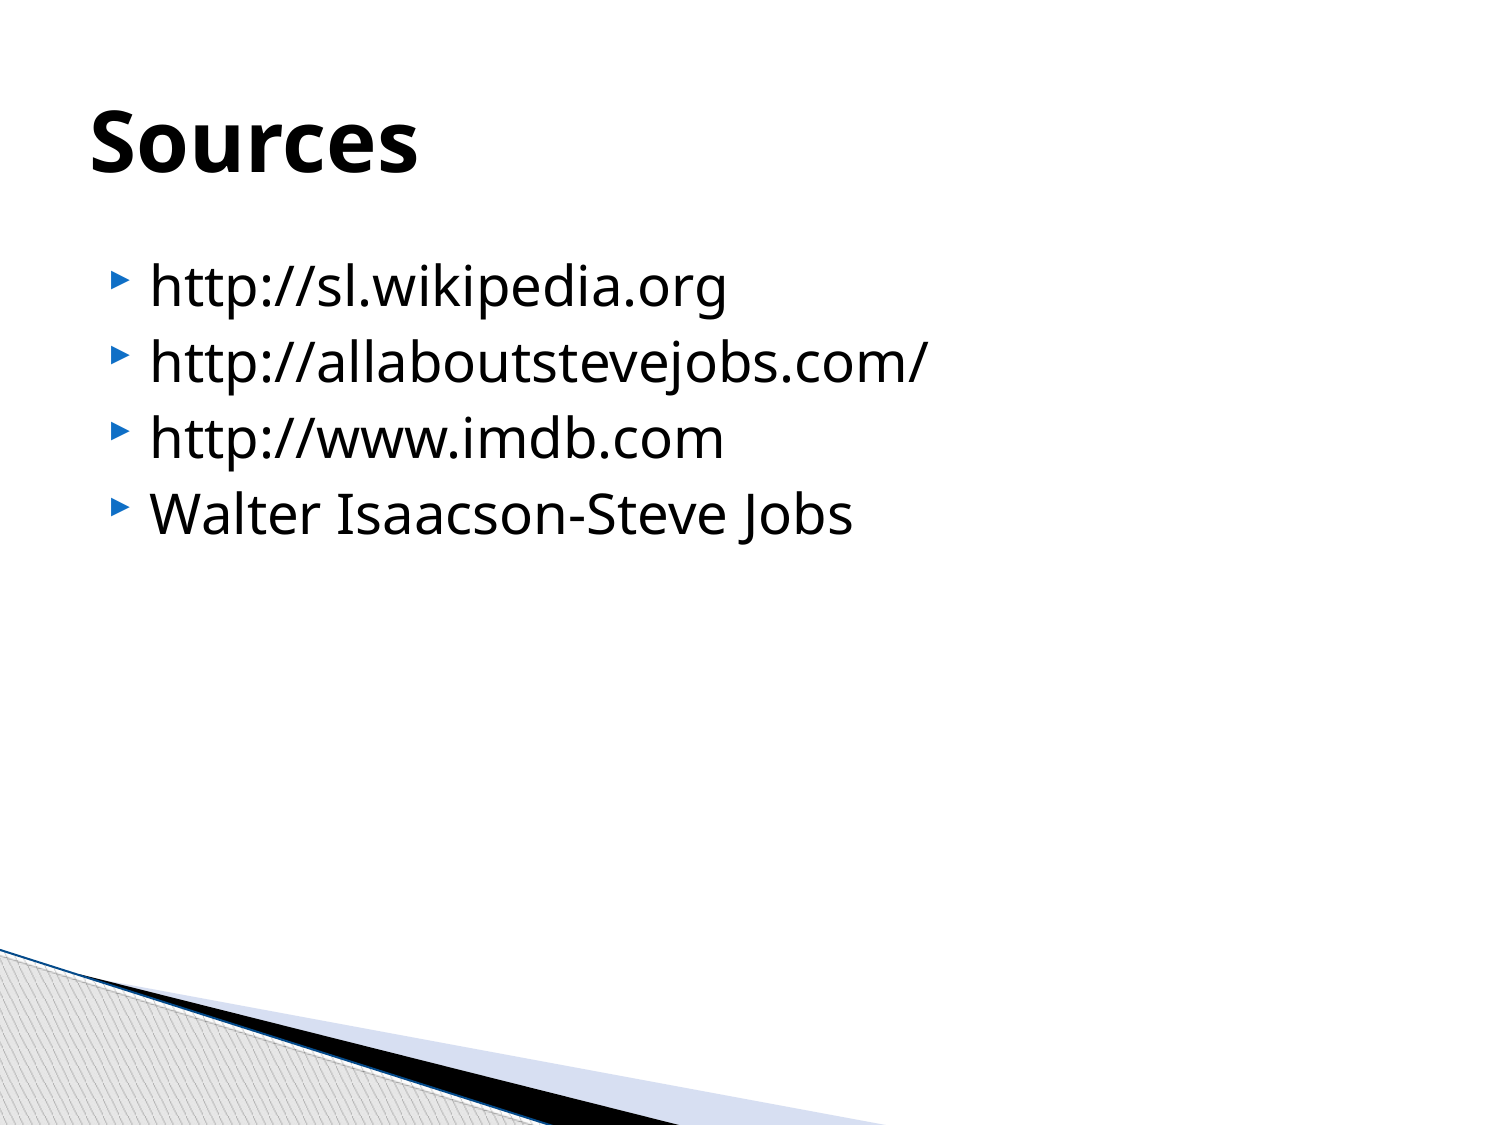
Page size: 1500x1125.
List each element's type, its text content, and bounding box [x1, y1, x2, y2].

list http://sl.wikipedia.org http://allaboutstevejobs.com/ http://www.imdb.com Walter Isaacson-Steve Jobs [75, 242, 1140, 622]
title Sources [75, 45, 502, 233]
